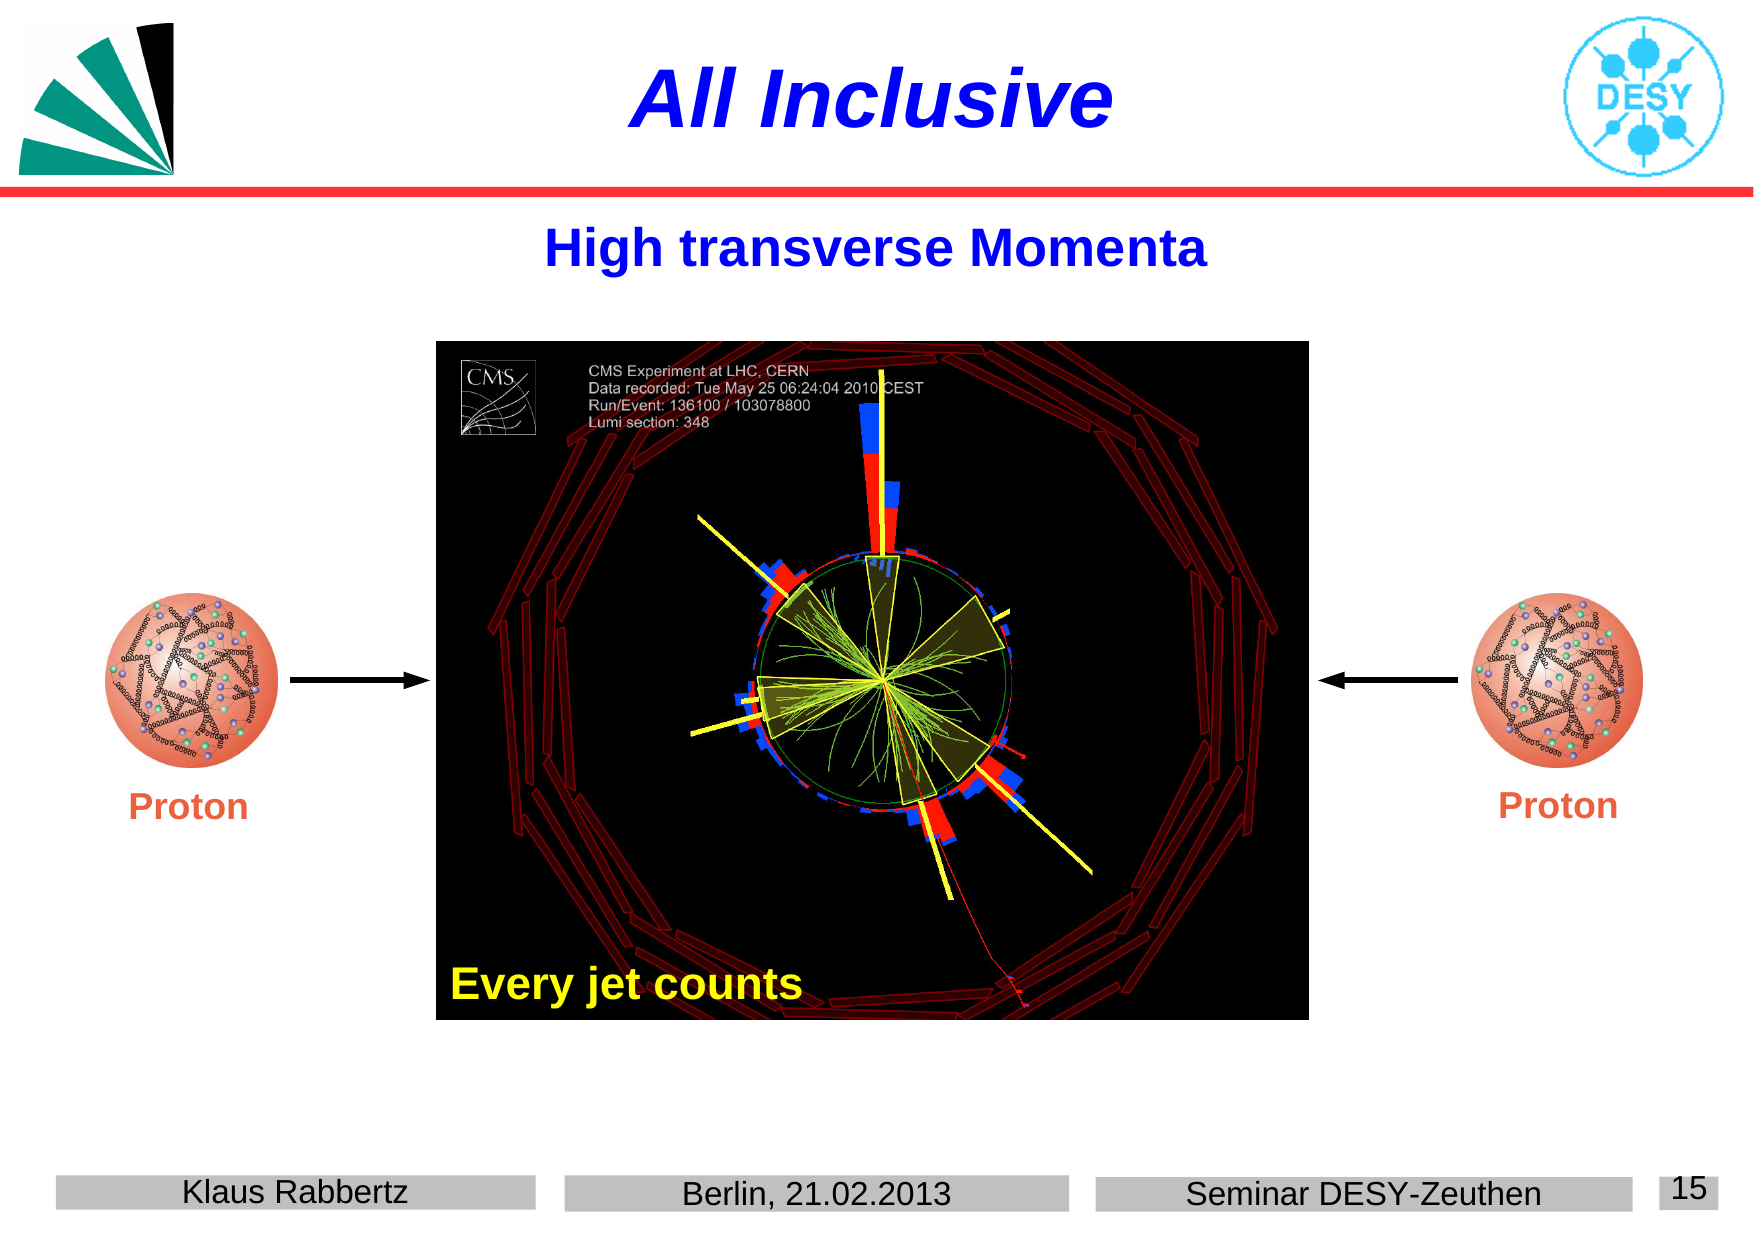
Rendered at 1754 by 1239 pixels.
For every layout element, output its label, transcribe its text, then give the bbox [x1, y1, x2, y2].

picture [436, 341, 1309, 1020]
picture [105, 593, 278, 769]
picture [19, 23, 174, 177]
picture [1559, 12, 1729, 182]
text_box High transverse Momenta [532, 212, 1221, 285]
title All Inclusive [220, 16, 1525, 182]
picture [1471, 593, 1643, 769]
text_box Proton [1486, 778, 1632, 834]
text_box Proton [116, 779, 263, 834]
text_box Every jet counts [437, 951, 815, 1016]
